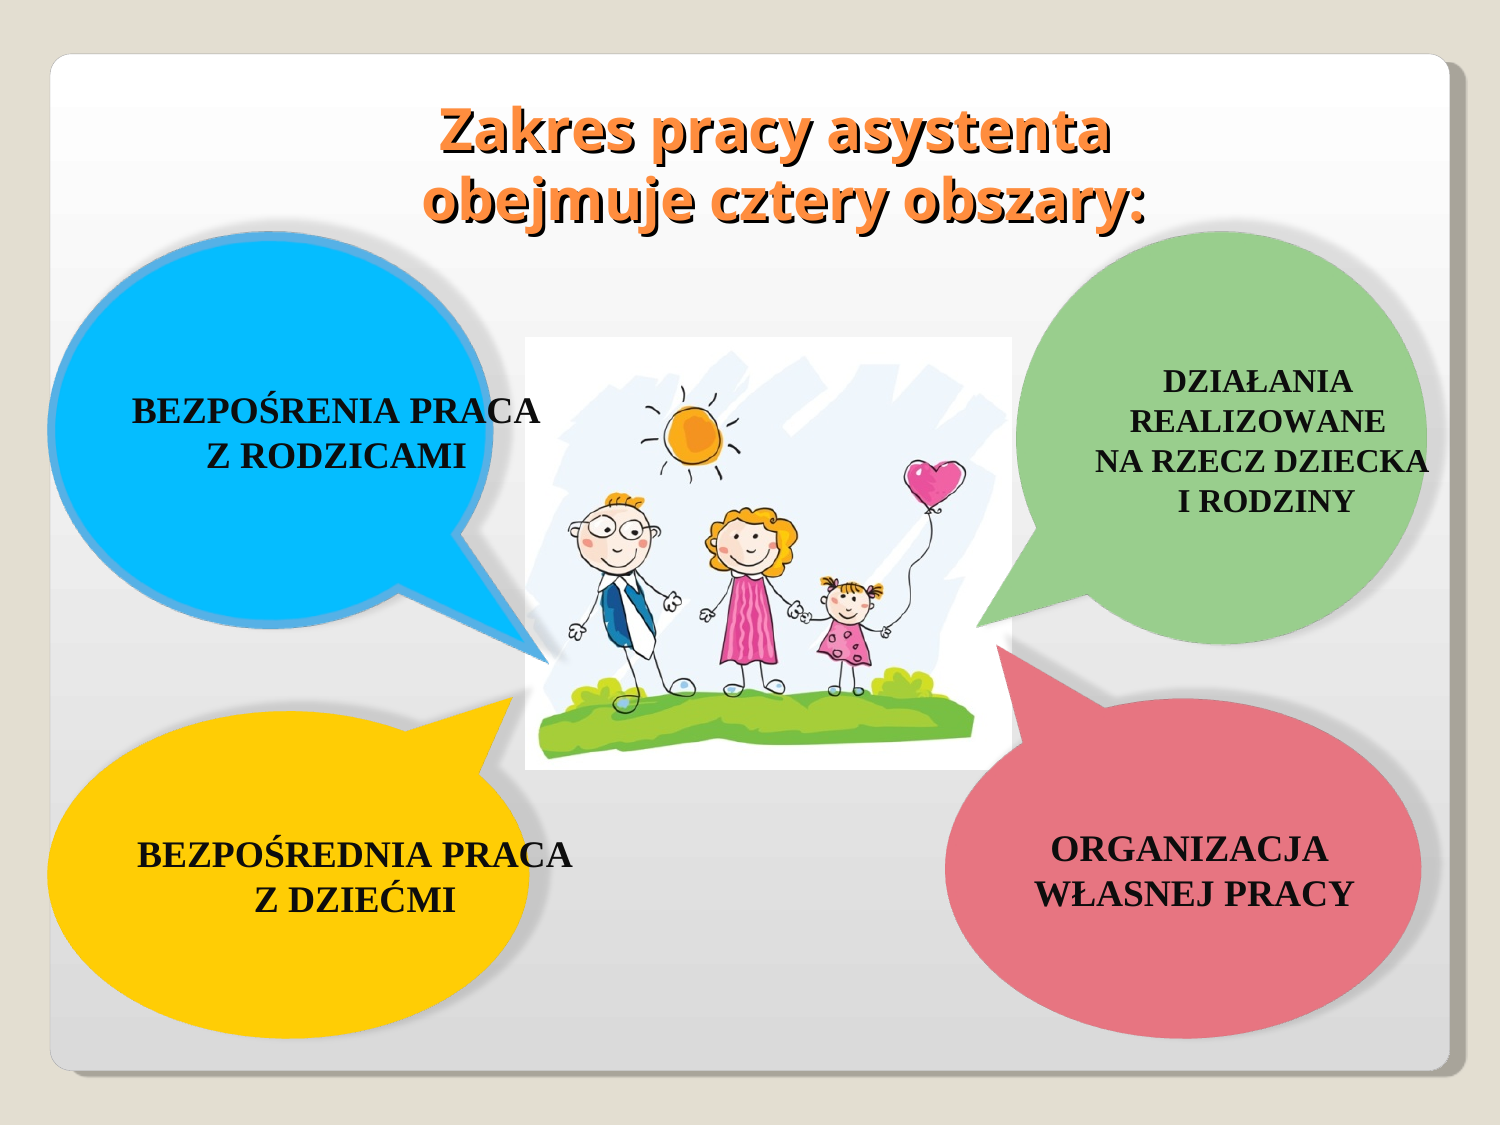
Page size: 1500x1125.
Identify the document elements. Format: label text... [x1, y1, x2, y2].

text_box BEZPOŚRENIA PRACA Z RODZICAMI [117, 294, 426, 568]
text_box Zakres pracy asystenta obejmuje cztery obszary: [349, 1, 1218, 310]
text_box BEZPOŚREDNIA PRACA Z DZIEĆMI [122, 762, 457, 989]
picture [43, 207, 1457, 1049]
text_box ORGANIZACJA WŁASNEJ PRACY [1018, 752, 1349, 987]
picture [553, 847, 561, 857]
text_box DZIAŁANIA REALIZOWANE NA RZECZ DZIECKA I RODZINY [1080, 297, 1365, 582]
